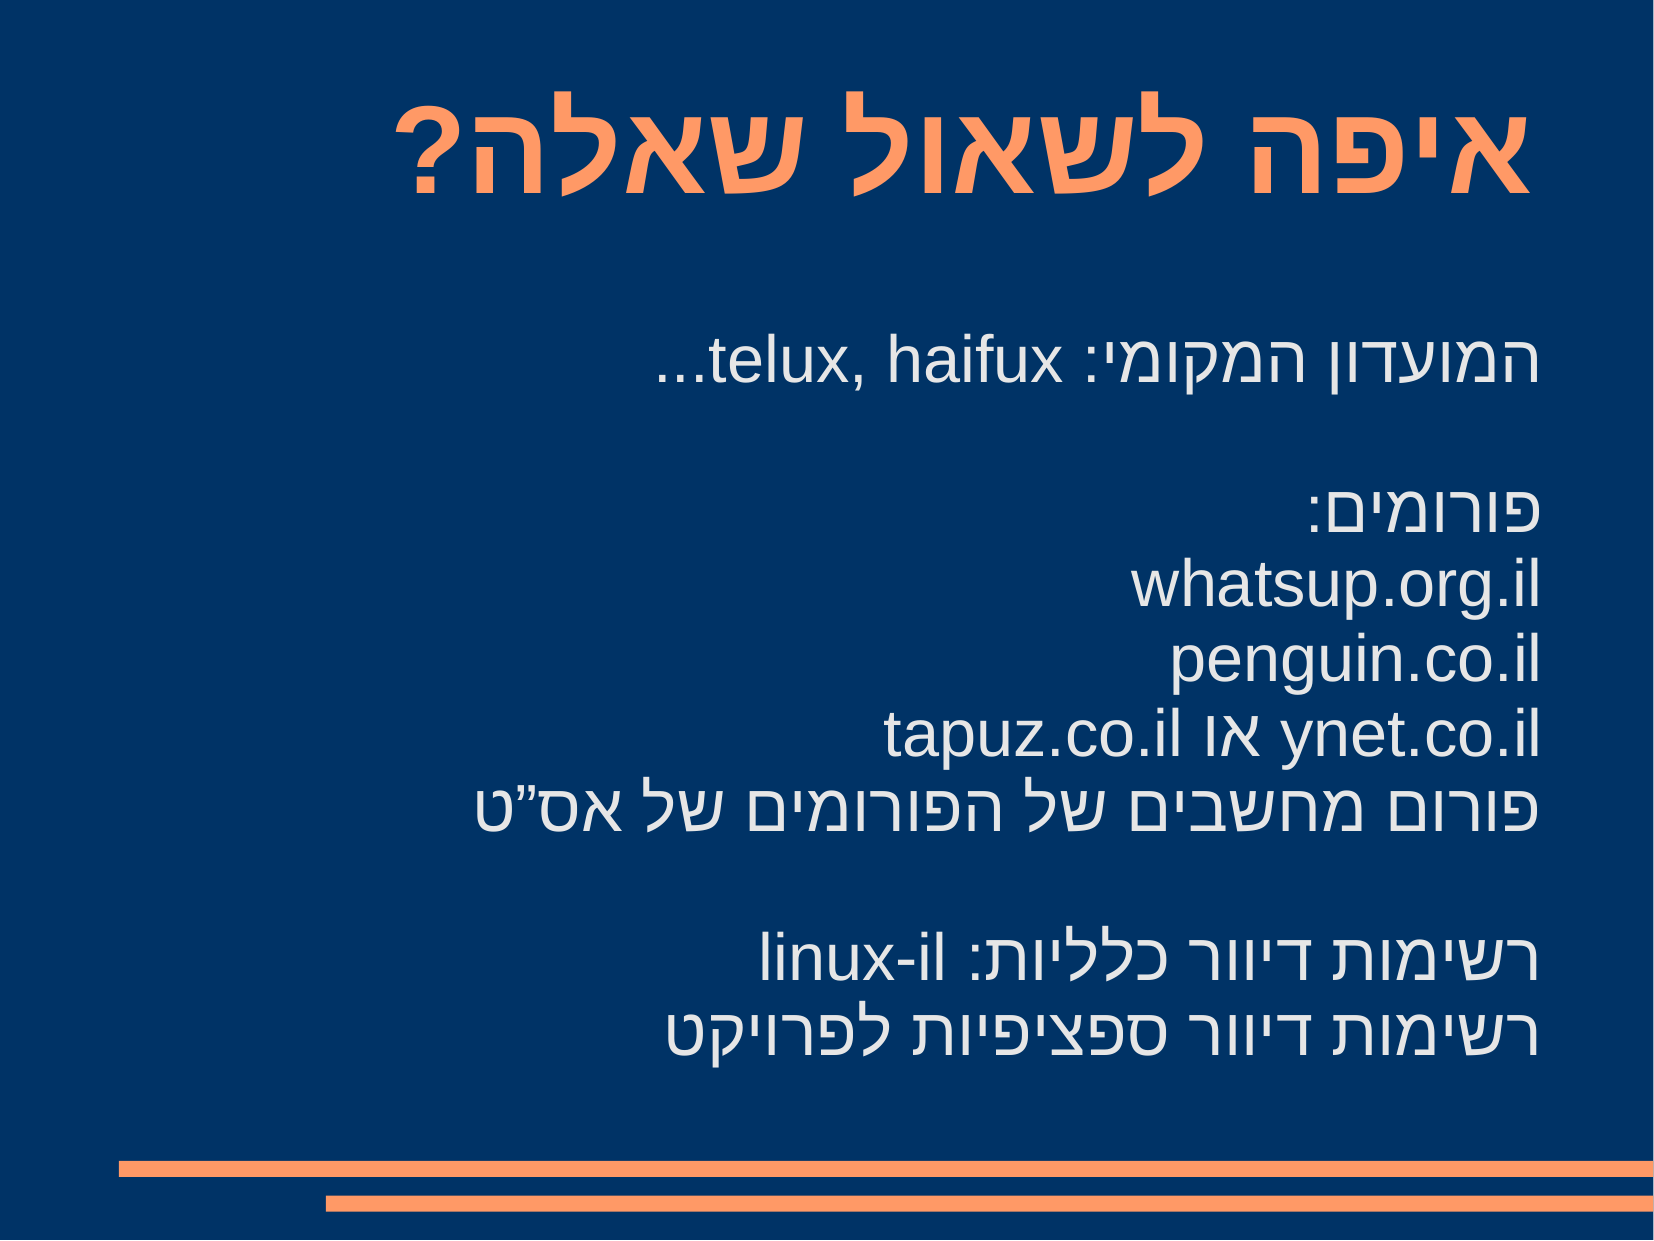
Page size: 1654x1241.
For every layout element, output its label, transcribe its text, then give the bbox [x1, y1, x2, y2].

list המועדון המקומי: telux, haifux... פורומים: whatsup.org.il penguin.co.il ynet.co.il או tapuz.co.il פורום מחשבים של הפורומים של אס”ט רשימות דיוור כלליות: linux-il רשימות דיוור ספציפיות לפרויקט [121, 322, 1561, 1236]
title איפה לשאול שאלה? [121, 46, 1534, 254]
